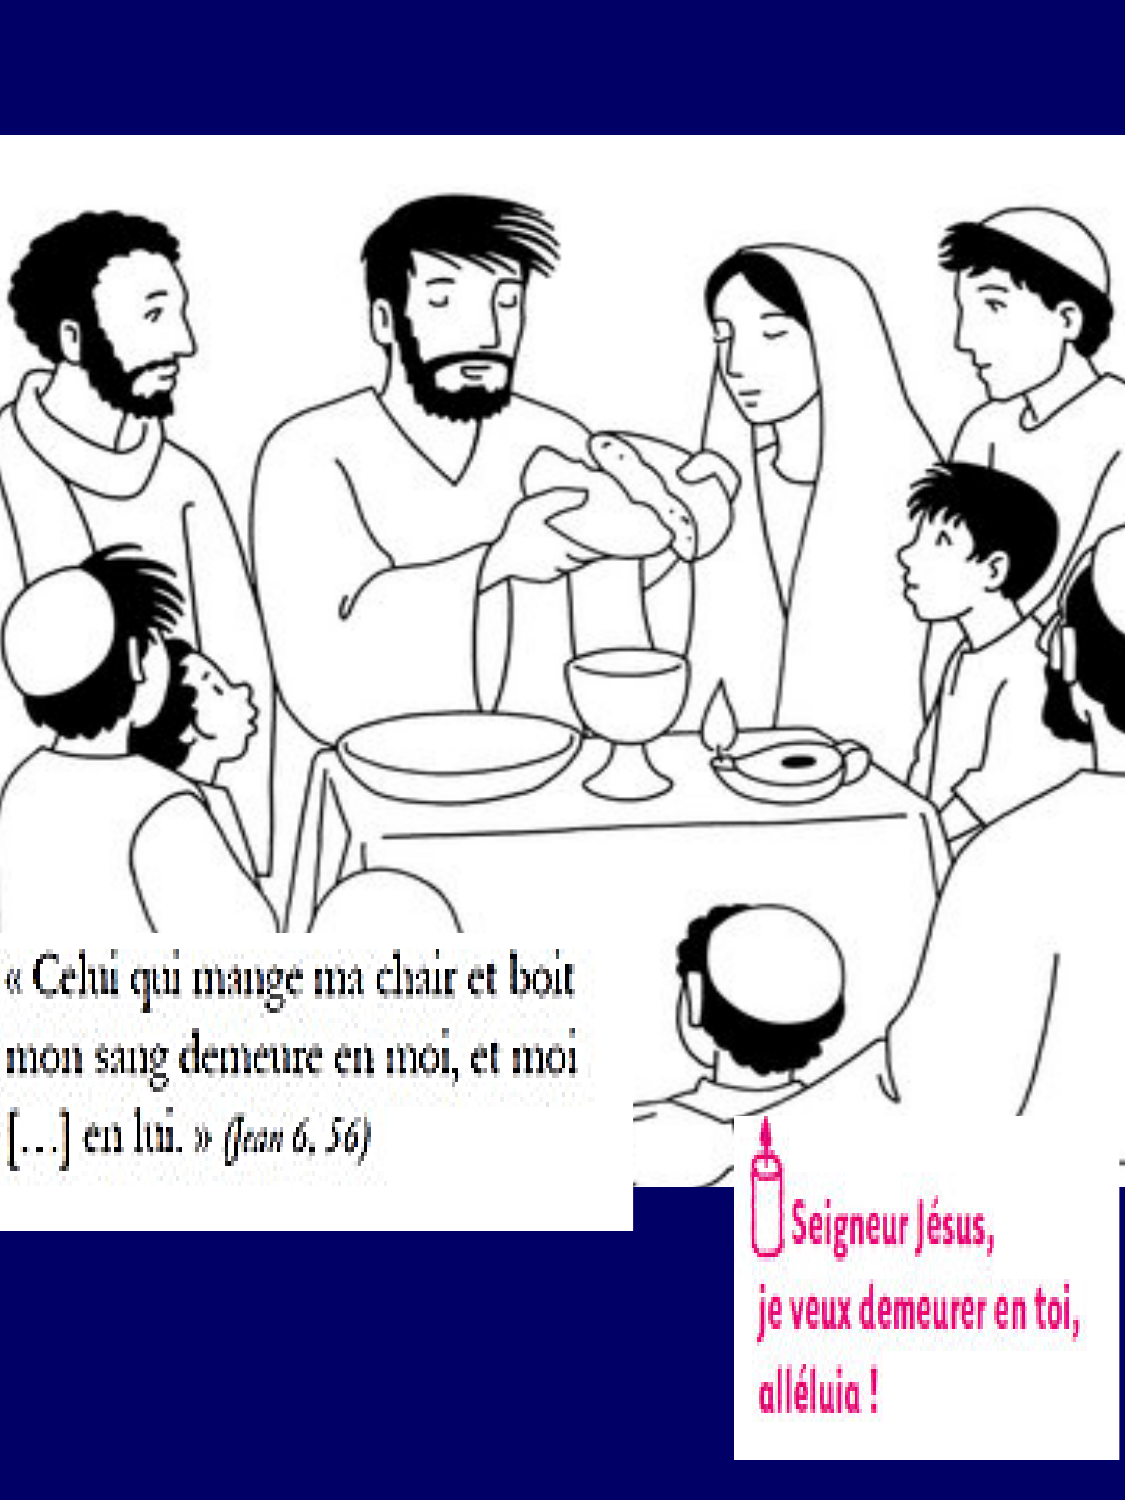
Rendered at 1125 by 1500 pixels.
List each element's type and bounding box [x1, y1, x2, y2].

picture [0, 135, 1125, 1460]
